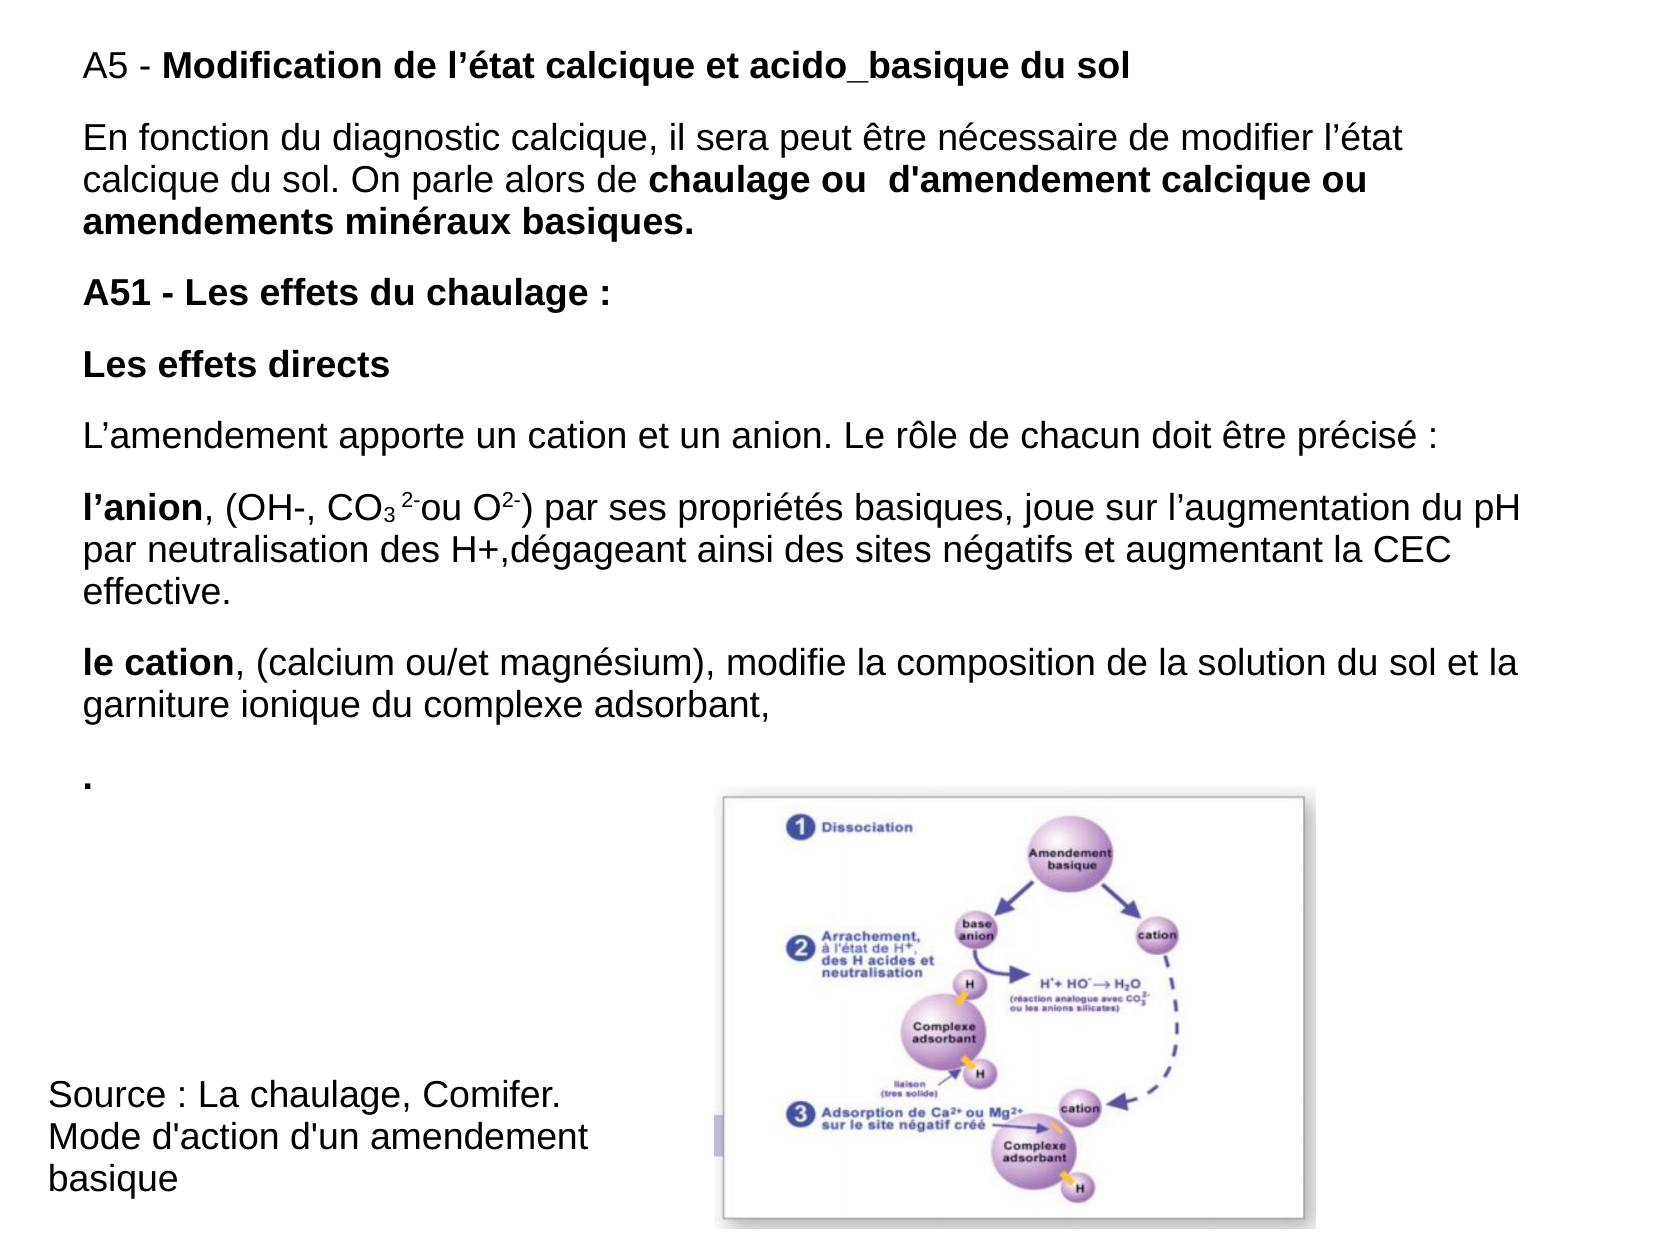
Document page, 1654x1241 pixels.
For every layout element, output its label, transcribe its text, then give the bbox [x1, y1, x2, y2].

picture [714, 786, 1316, 1229]
text_box Source : La chaulage, Comifer. Mode d'action d'un amendement basique [33, 1066, 720, 1208]
list A5 - Modification de l’état calcique et acido_basique du sol En fonction du diagnostic calcique, il sera peut être nécessaire de modifier l’état calcique du sol. On parle alors de chaulage ou d'amendement calcique ou amendements minéraux basiques. A51 - Les effets du chaulage : Les effets directs L’amendement apporte un cation et un anion. Le rôle de chacun doit être précisé : l’anion, (OH-, CO3 2-ou O2-) par ses propriétés basiques, joue sur l’augmentation du pH par neutralisation des H+,dégageant ainsi des sites négatifs et augmentant la CEC effective. le cation, (calcium ou/et magnésium), modifie la composition de la solution du sol et la garniture ionique du complexe adsorbant, . [82, 44, 1538, 1199]
